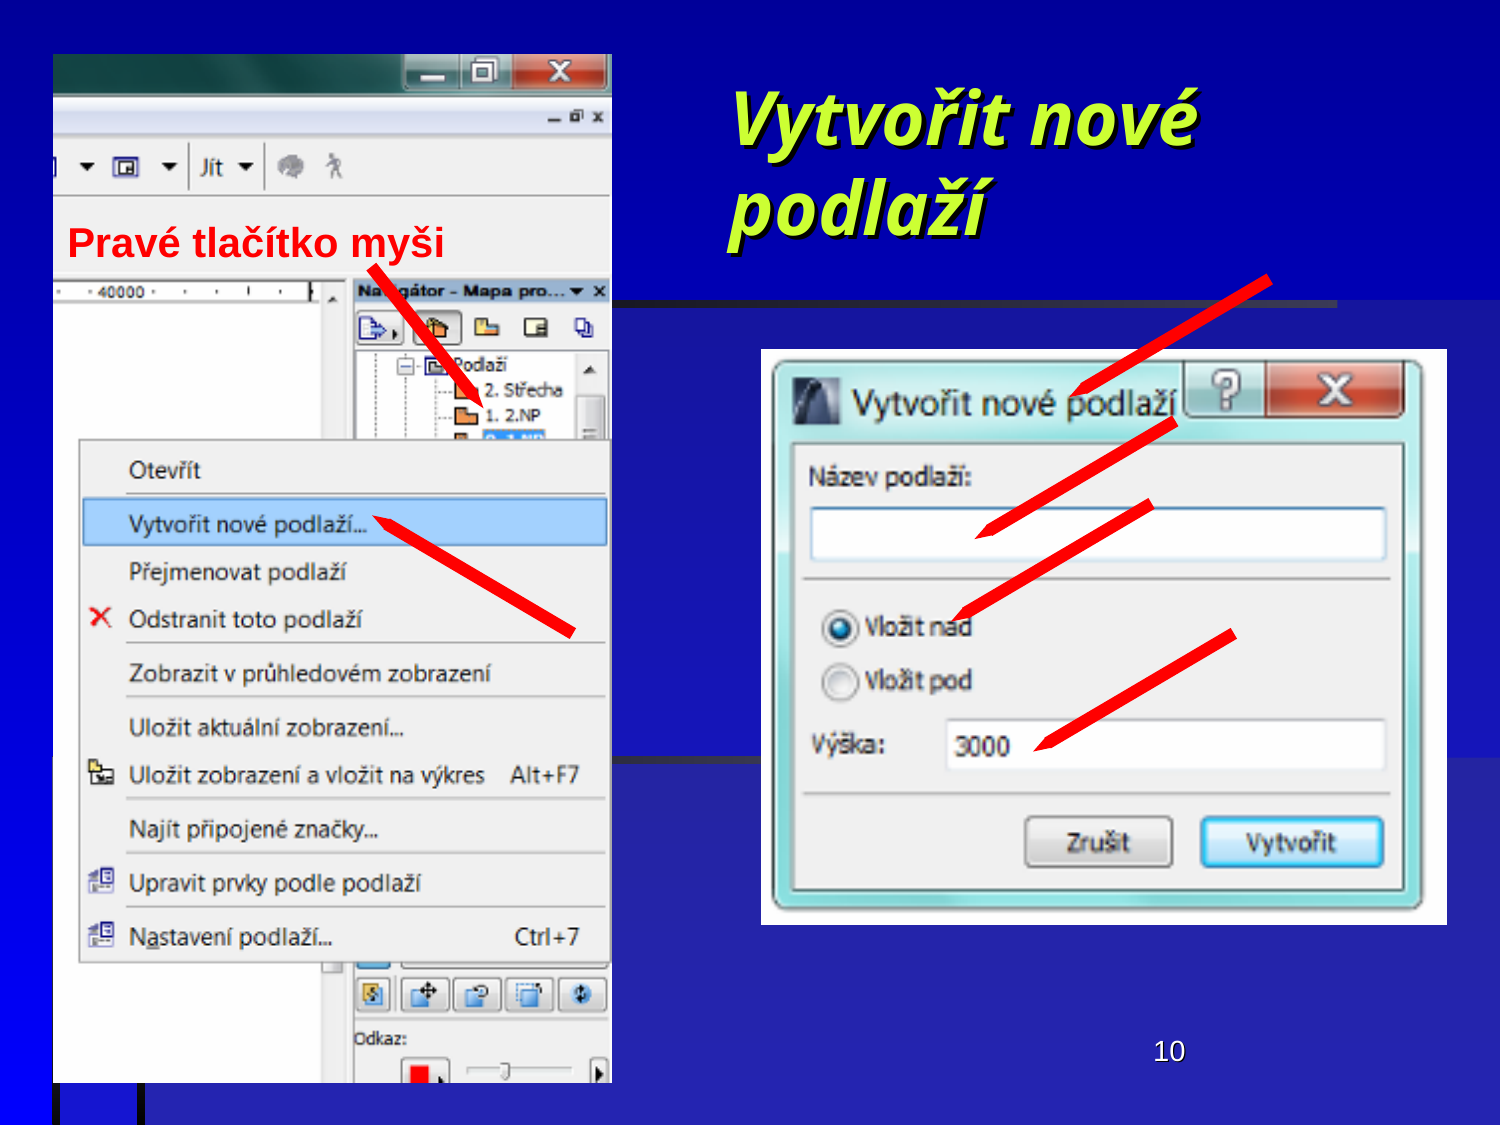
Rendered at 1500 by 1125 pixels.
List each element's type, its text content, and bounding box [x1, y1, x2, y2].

picture [761, 349, 1447, 925]
title Vytvořit nové podlaží [714, 42, 1453, 278]
text_box Pravé tlačítko myši [52, 208, 460, 274]
text_box <číslo> [1137, 1024, 1450, 1103]
picture [53, 54, 612, 1083]
